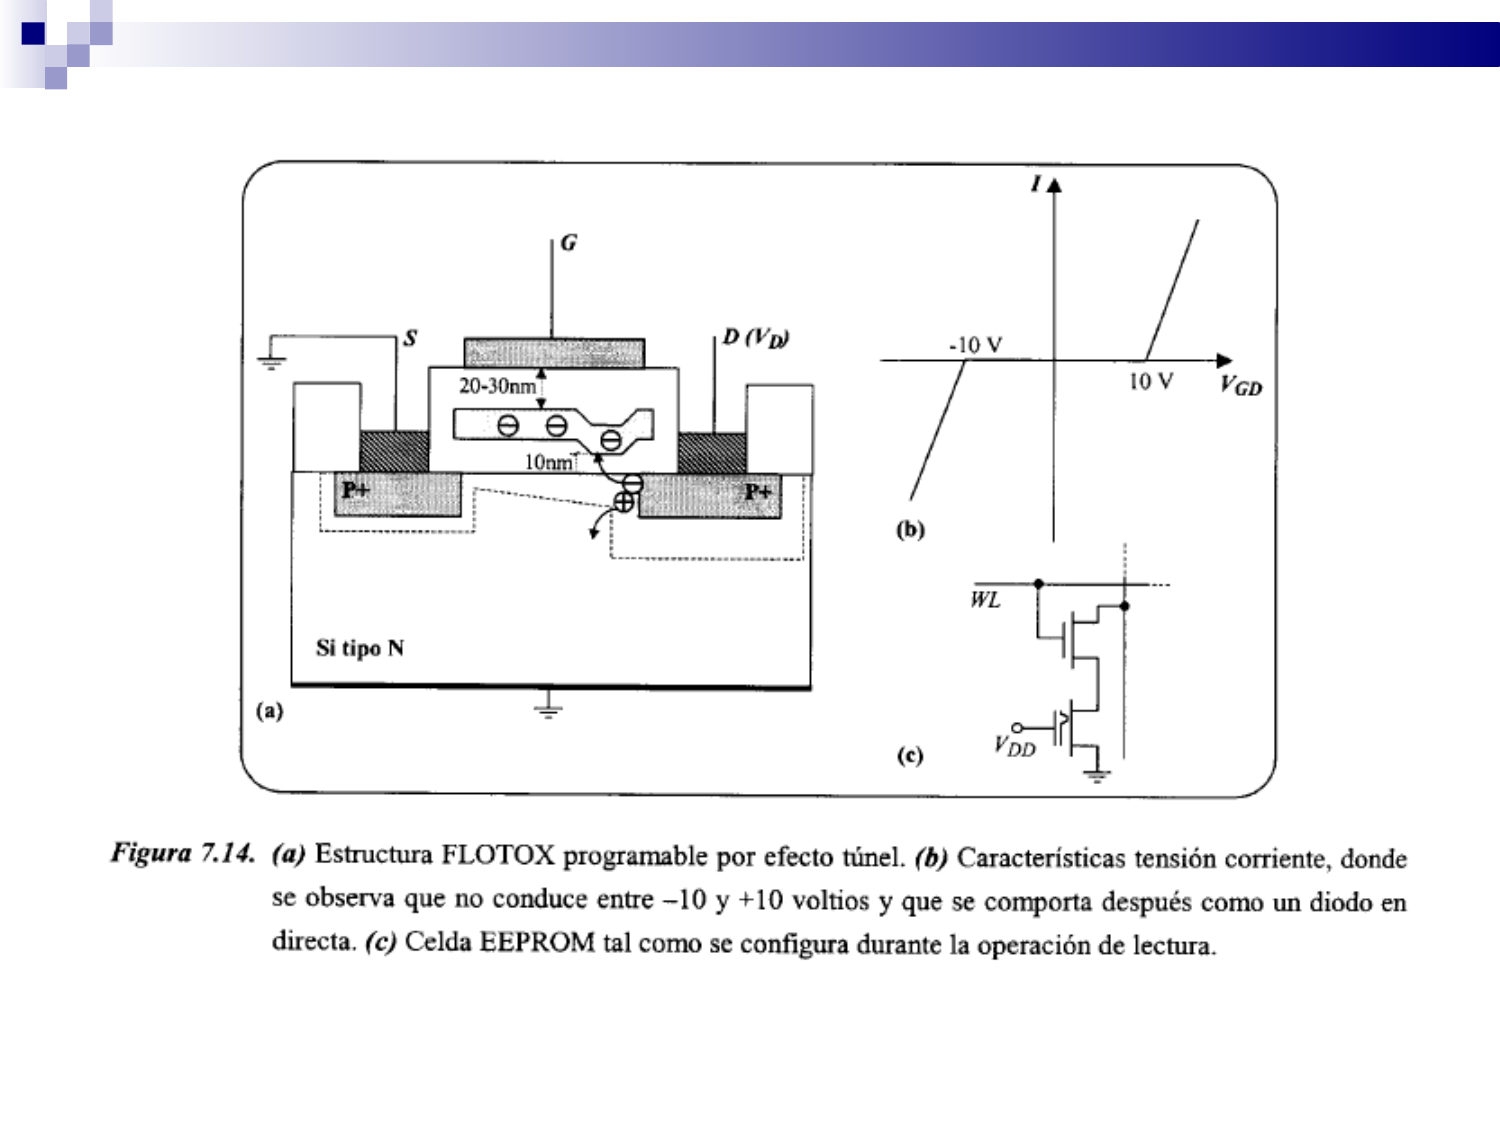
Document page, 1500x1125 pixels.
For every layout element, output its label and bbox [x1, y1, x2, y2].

picture [64, 148, 1436, 994]
